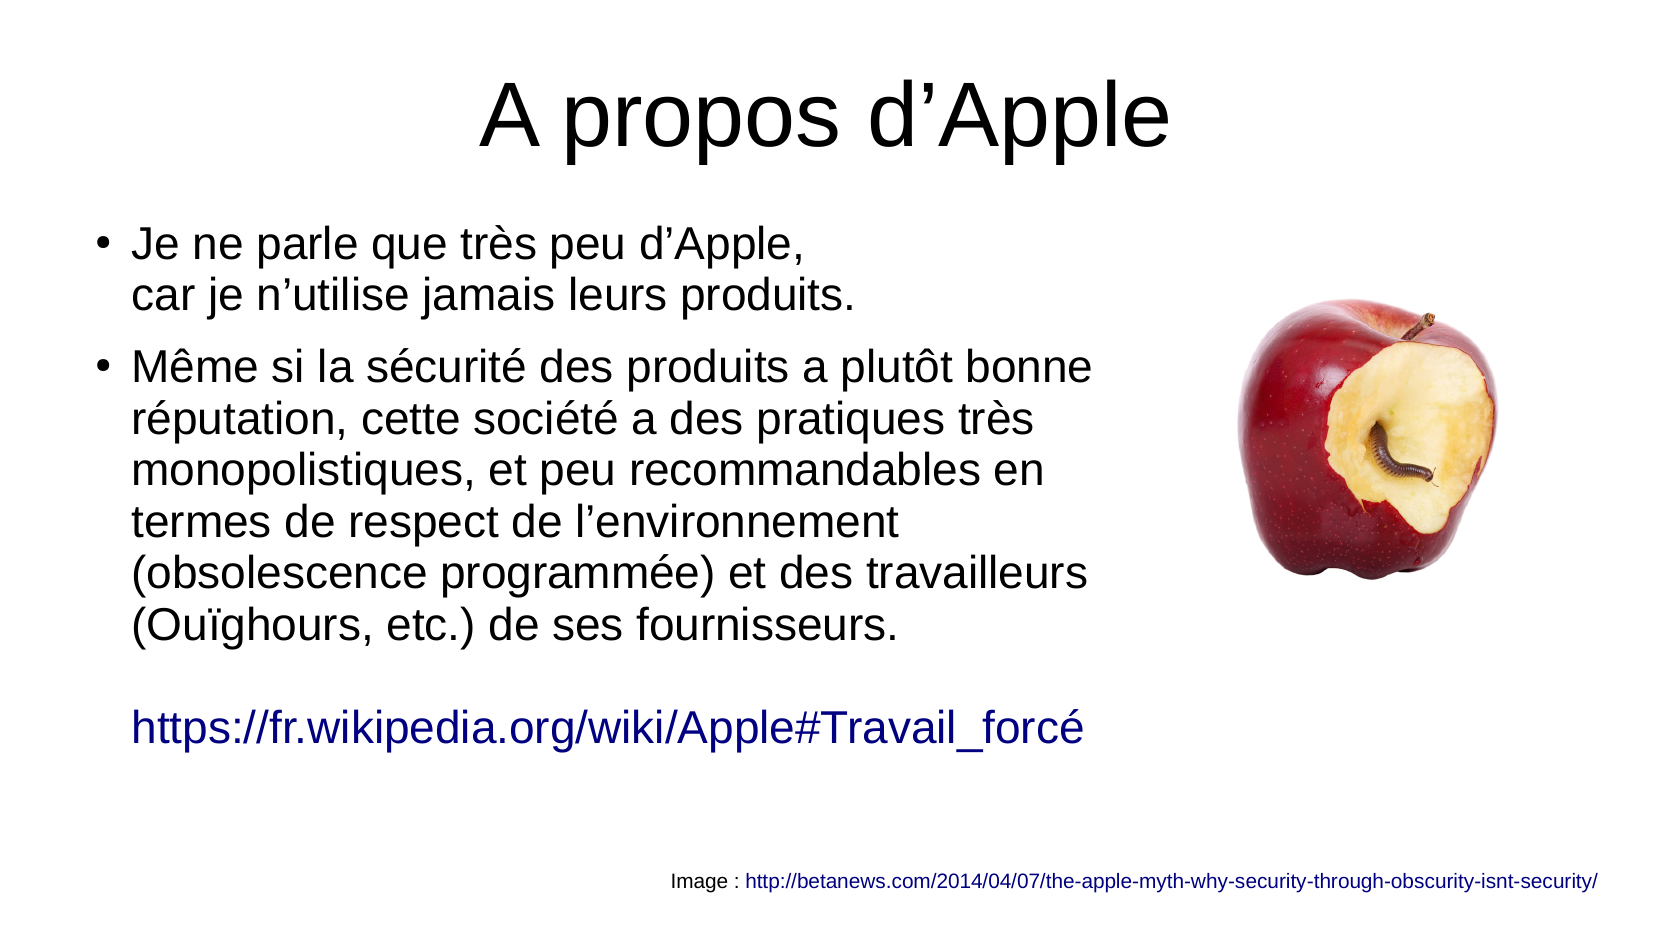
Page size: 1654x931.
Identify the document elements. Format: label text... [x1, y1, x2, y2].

title A propos d’Apple [82, 37, 1571, 193]
picture [1192, 253, 1654, 601]
list Je ne parle que très peu d’Apple, car je n’utilise jamais leurs produits. Même si la sécurité des produits a plutôt bonne réputation, cette société a des pratiques très monopolistiques, et peu recommandables en termes de respect de l’environnement (obsolescence programmée) et des travailleurs (Ouïghours, etc.) de ses fournisseurs. https://fr.wikipedia.org/wiki/Apple#Travail_forcé [82, 217, 1163, 758]
text_box Image : http://betanews.com/2014/04/07/the-apple-myth-why-security-through-obscurity-isnt-security/ [655, 861, 1613, 901]
